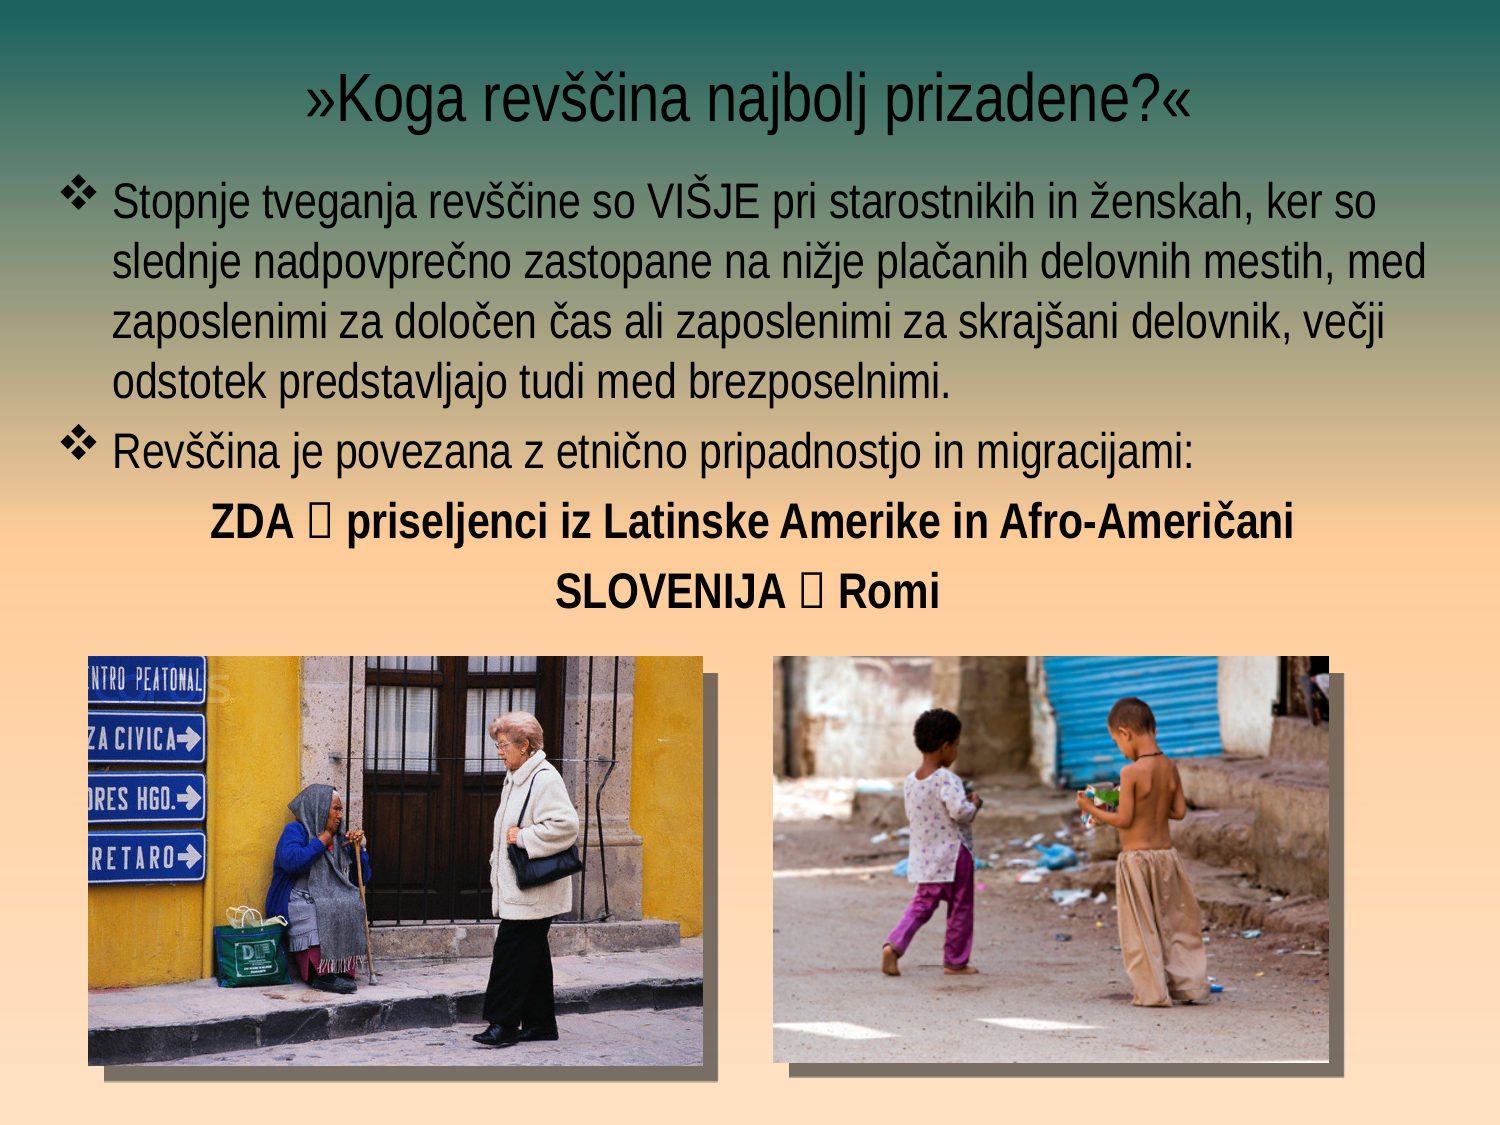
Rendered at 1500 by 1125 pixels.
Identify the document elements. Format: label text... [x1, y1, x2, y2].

picture [0, 0, 1500, 1125]
list Stopnje tveganja revščine so VIŠJE pri starostnikih in ženskah, ker so slednje nadpovprečno zastopane na nižje plačanih delovnih mestih, med zaposlenimi za določen čas ali zaposlenimi za skrajšani delovnik, večji odstotek predstavljajo tudi med brezposelnimi. Revščina je povezana z etnično pripadnostjo in migracijami: ZDA  priseljenci iz Latinske Amerike in Afro-Američani SLOVENIJA  Romi [41, 160, 1467, 634]
title »Koga revščina najbolj prizadene?« [75, 45, 1425, 160]
